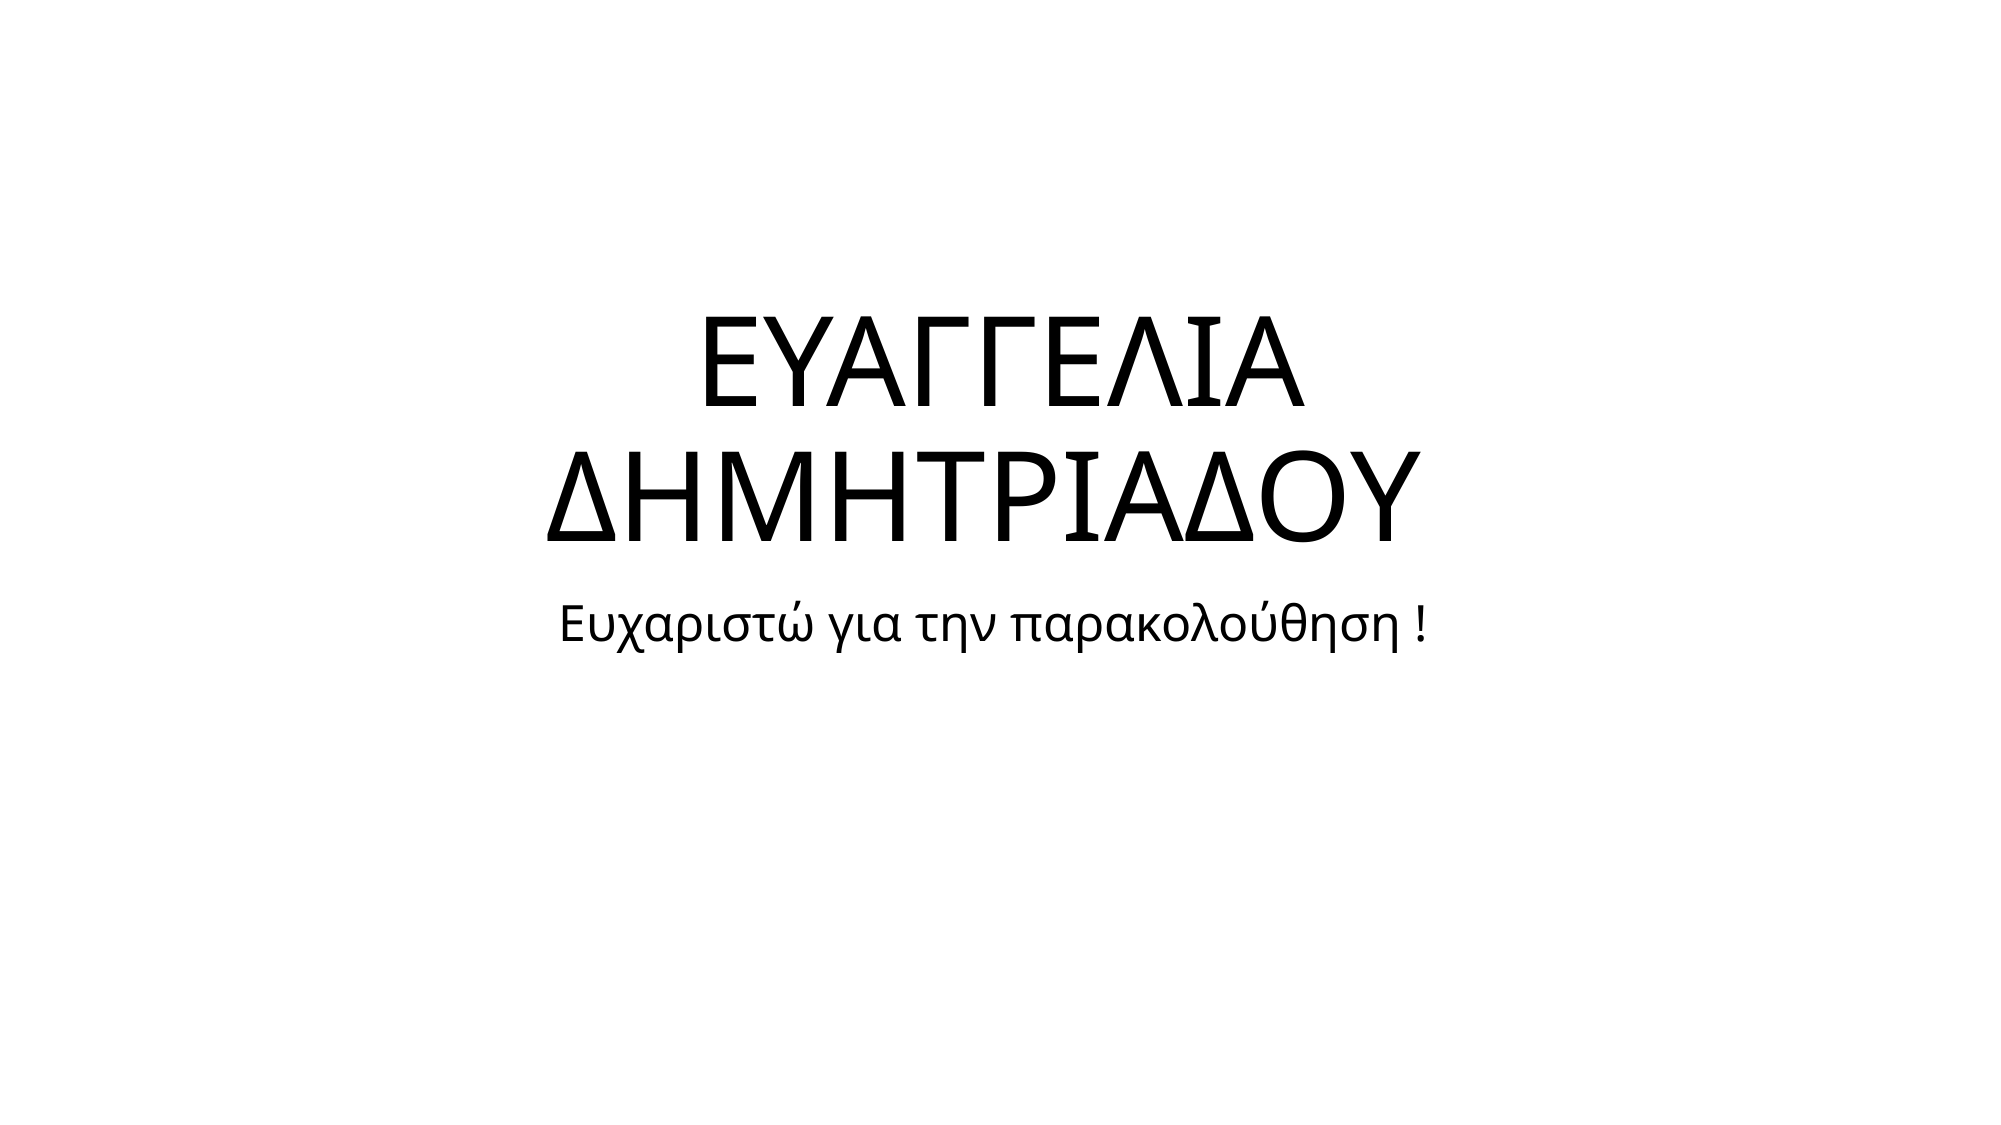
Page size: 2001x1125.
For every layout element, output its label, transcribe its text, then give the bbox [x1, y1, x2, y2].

title ΕΥΑΓΓΕΛΙΑ ΔΗΜΗΤΡΙΑΔΟΥ [249, 184, 1750, 576]
subtitle Ευχαριστώ για την παρακολούθηση ! [249, 590, 1750, 863]
